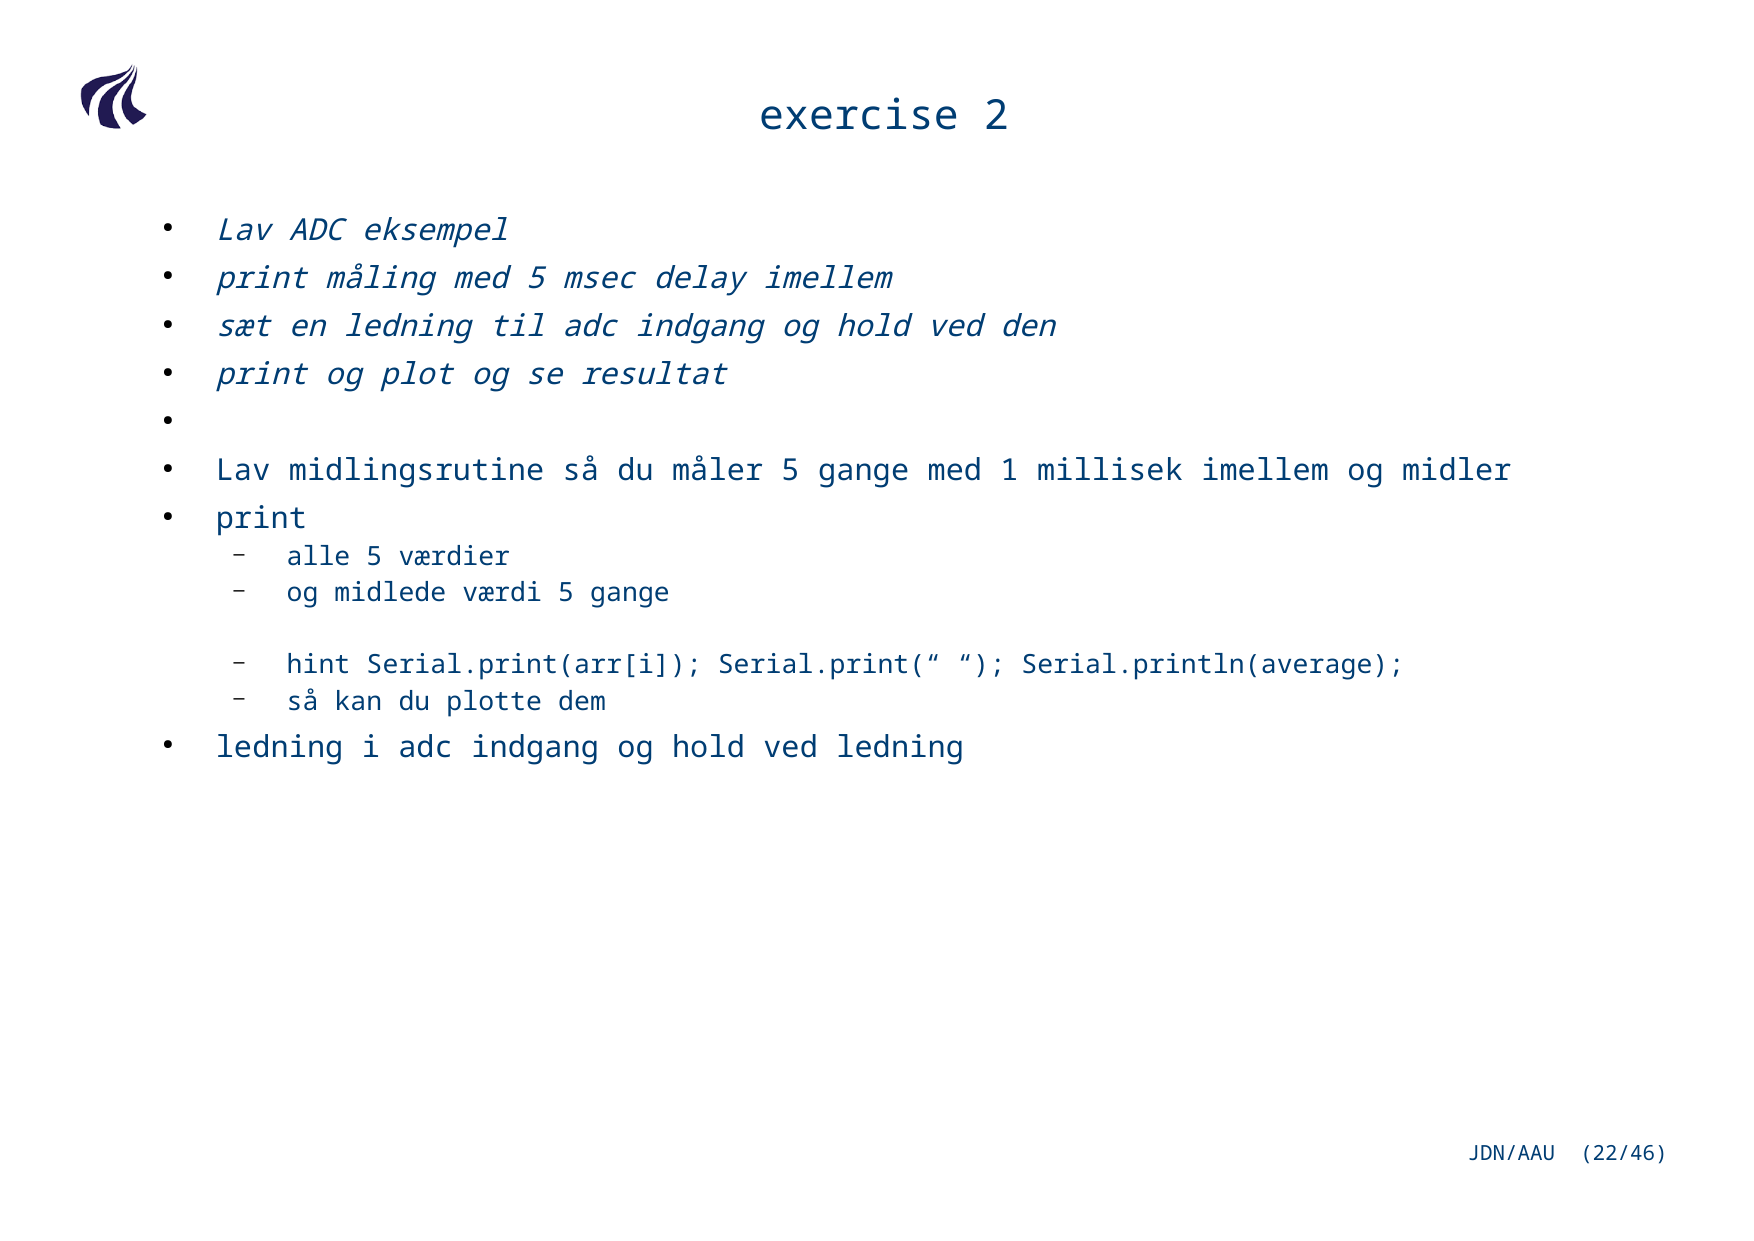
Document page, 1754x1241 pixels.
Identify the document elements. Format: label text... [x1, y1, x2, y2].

picture [76, 60, 151, 131]
title exercise 2 [148, 72, 1621, 155]
list Lav ADC eksempel print måling med 5 msec delay imellem sæt en ledning til adc indgang og hold ved den print og plot og se resultat Lav midlingsrutine så du måler 5 gange med 1 millisek imellem og midler print alle 5 værdier og midlede værdi 5 gange hint Serial.print(arr[i]); Serial.print(“ “); Serial.println(average); så kan du plotte dem ledning i adc indgang og hold ved ledning [144, 208, 1618, 1064]
